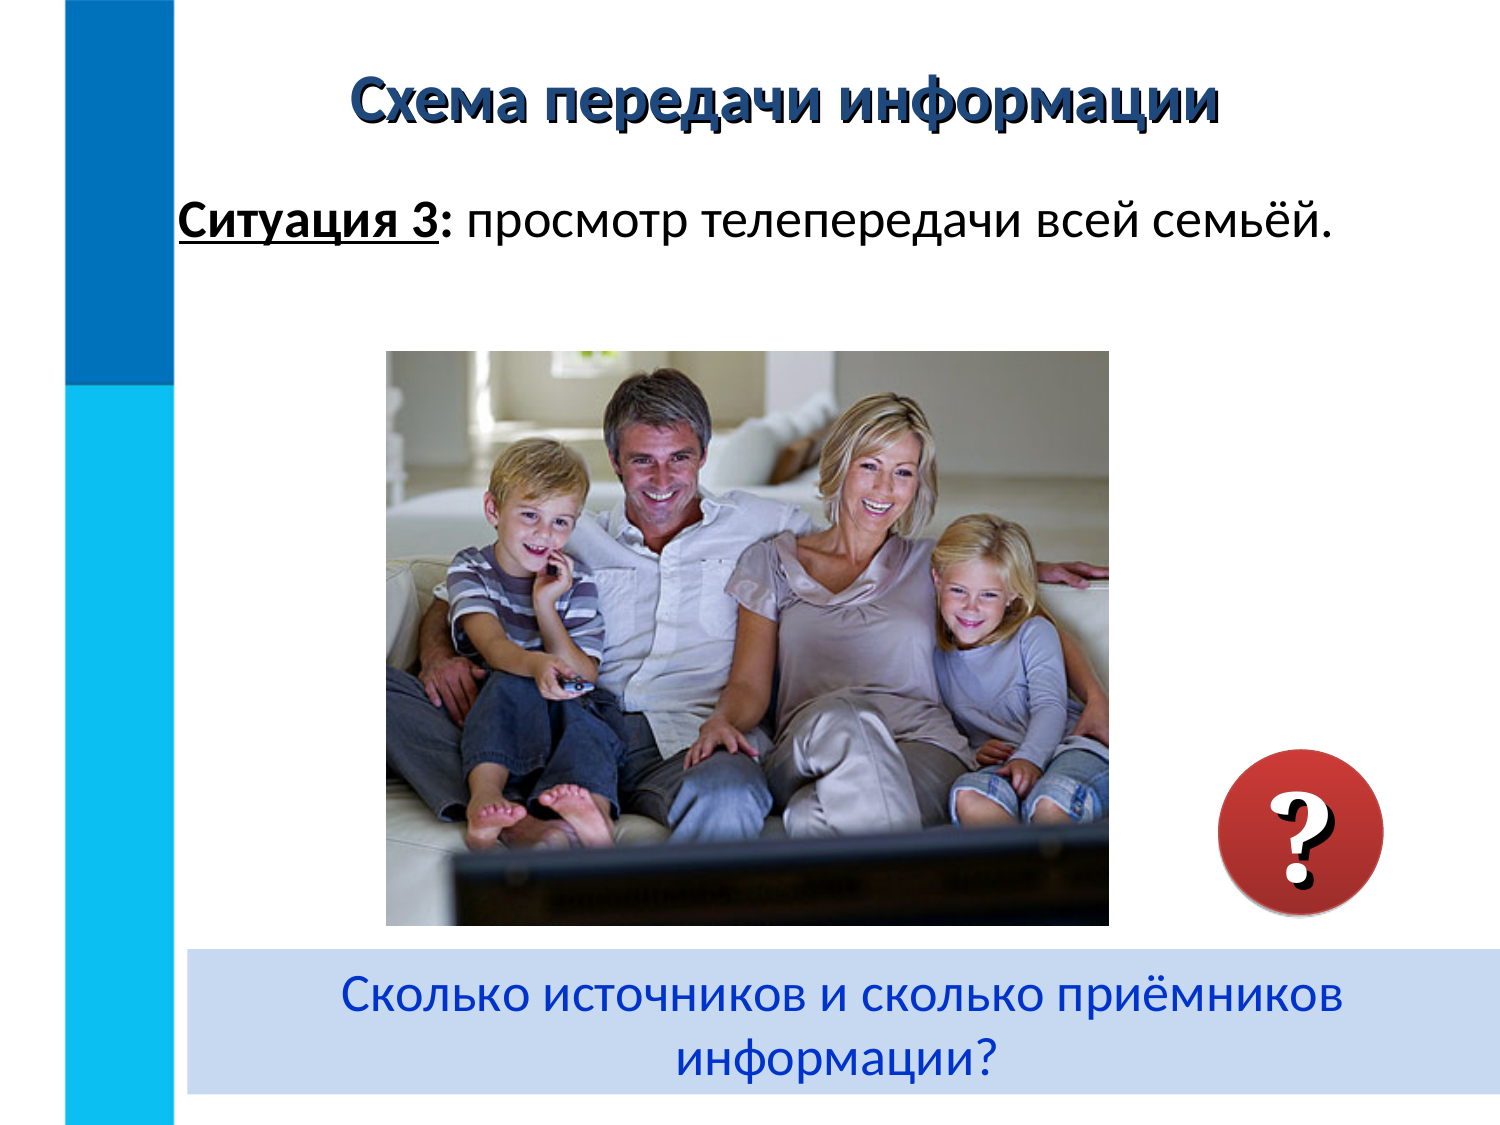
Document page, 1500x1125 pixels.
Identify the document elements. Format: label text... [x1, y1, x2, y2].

text_box ? [1218, 750, 1383, 915]
list Ситуация 3: просмотр телепередачи всей семьёй. [164, 188, 1500, 364]
title Схема передачи информации [70, 0, 1500, 188]
text_box Сколько источников и сколько приёмников информации? [187, 949, 1500, 1095]
picture [0, 0, 1500, 1125]
